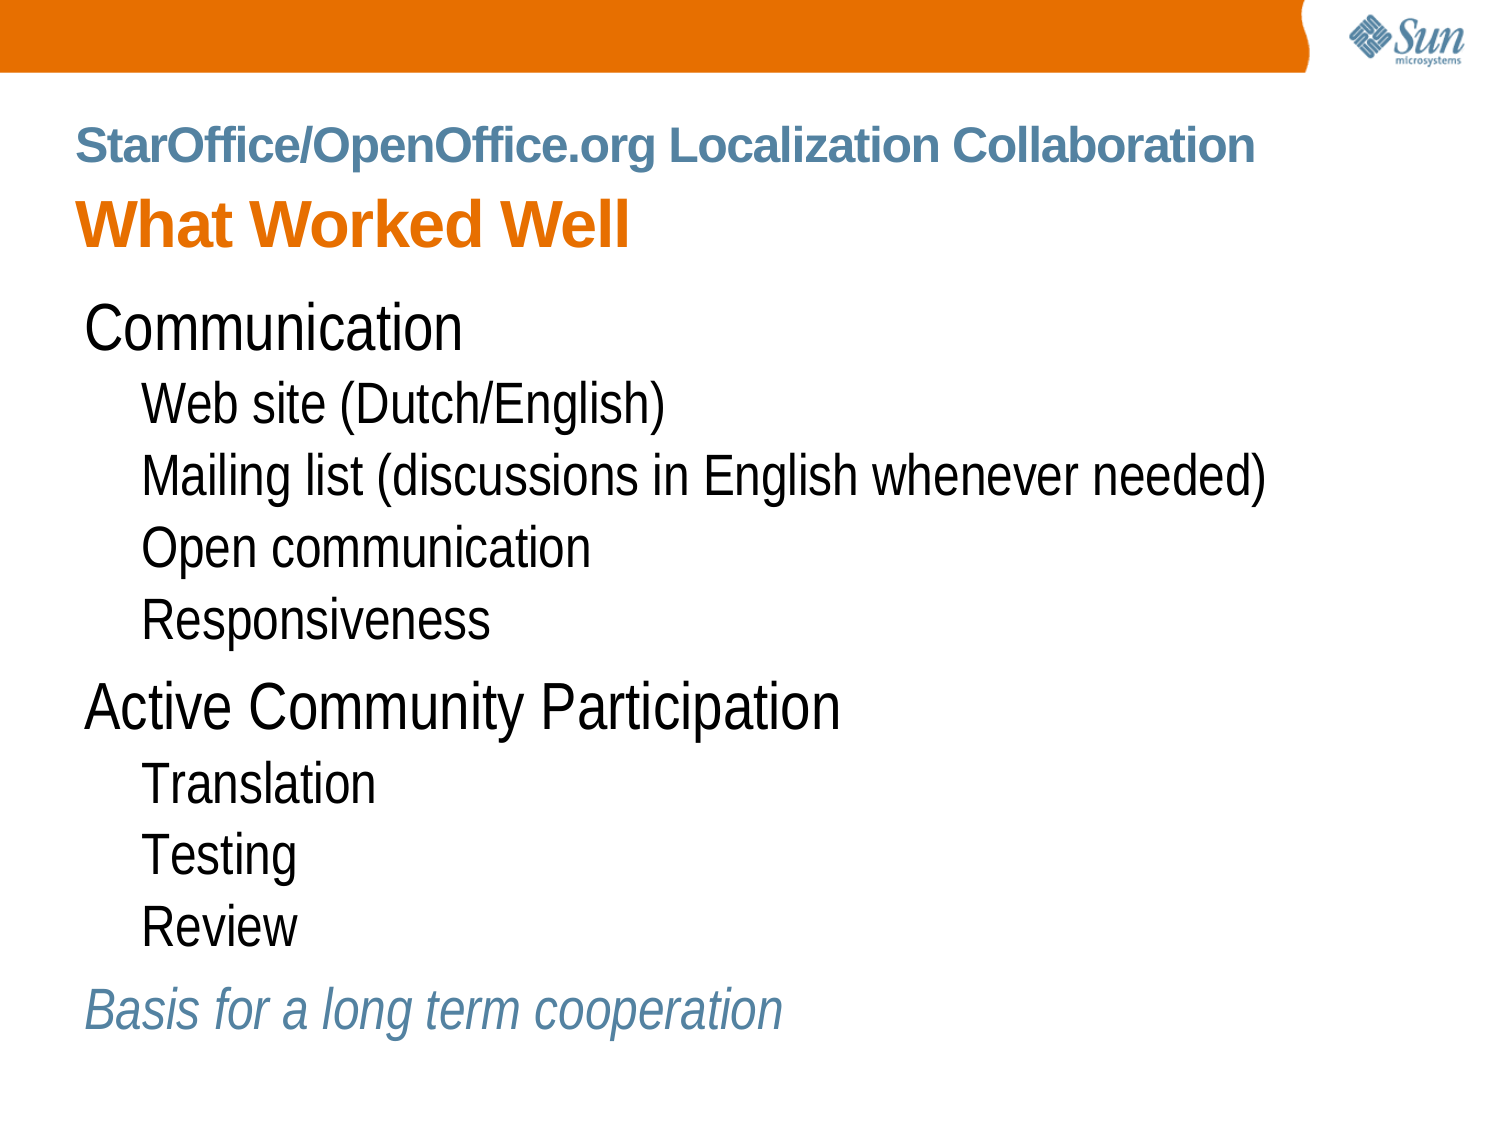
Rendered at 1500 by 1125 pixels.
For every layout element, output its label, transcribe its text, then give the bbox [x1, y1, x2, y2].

title StarOffice/OpenOffice.org Localization Collaboration What Worked Well [75, 122, 1438, 344]
picture [0, 0, 1500, 75]
list Communication Web site (Dutch/English) Mailing list (discussions in English whenever needed) Open communication Responsiveness Active Community Participation Translation Testing Review Basis for a long term cooperation [64, 298, 1402, 1125]
